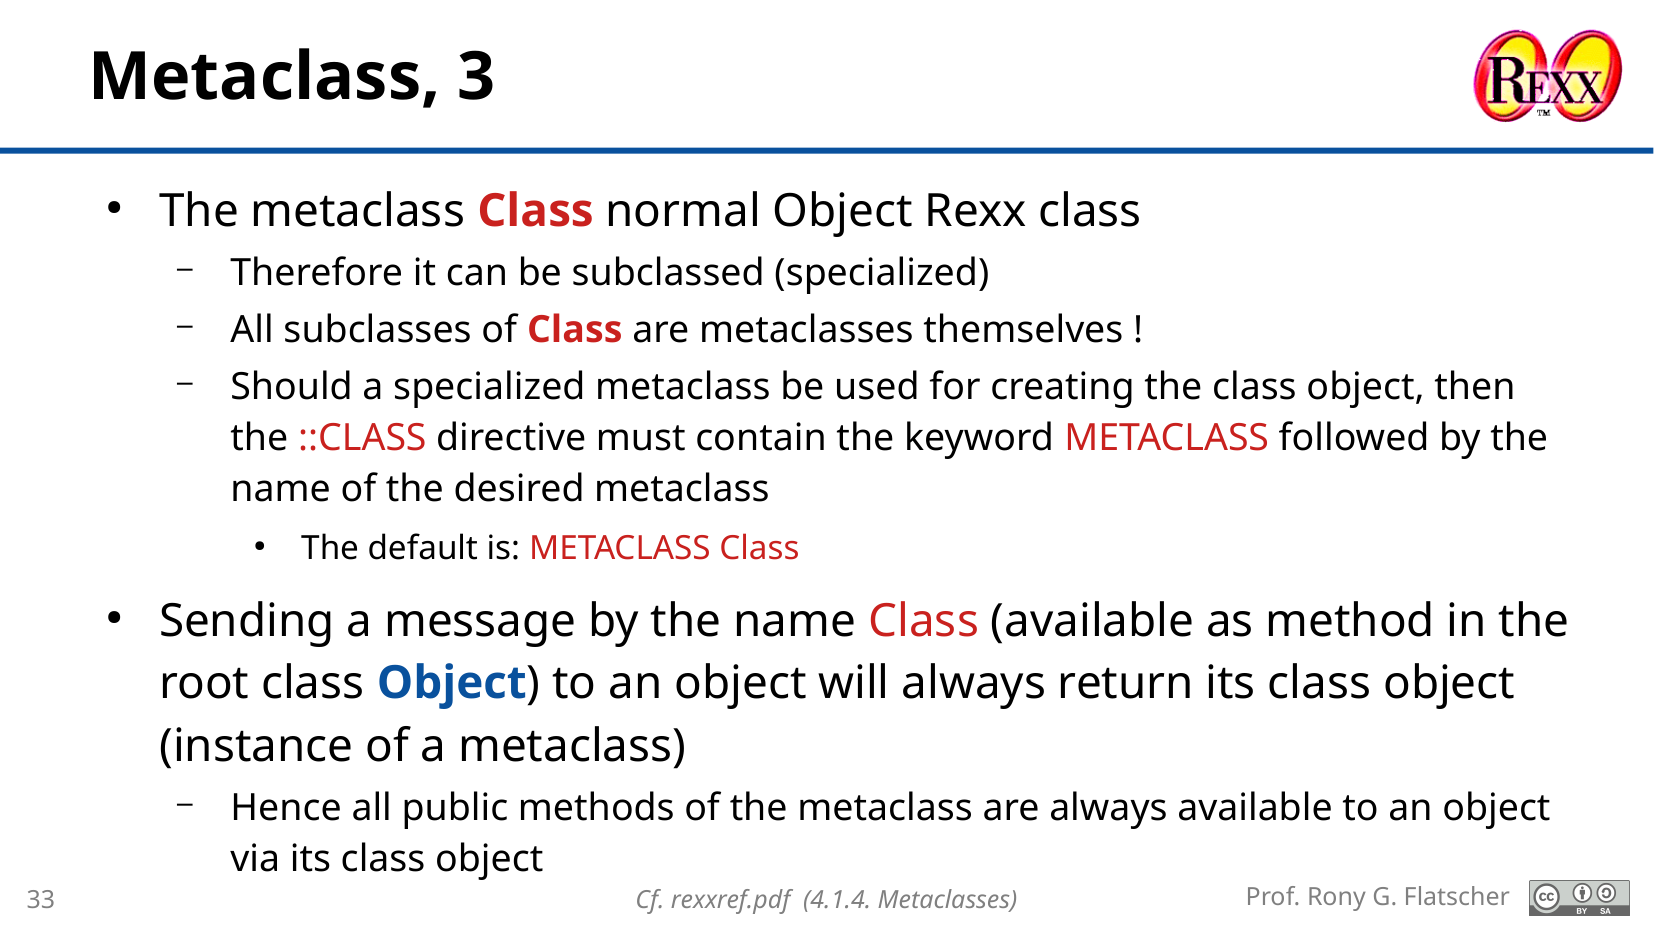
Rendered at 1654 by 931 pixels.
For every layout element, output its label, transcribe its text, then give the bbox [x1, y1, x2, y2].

text_box Cf. rexxref.pdf (4.1.4. Metaclasses) [0, 874, 1654, 922]
title Metaclass, 3 [29, 0, 1654, 148]
list The metaclass Class normal Object Rexx class Therefore it can be subclassed (specialized) All subclasses of Class are metaclasses themselves ! Should a specialized metaclass be used for creating the class object, then the ::CLASS directive must contain the keyword METACLASS followed by the name of the desired metaclass The default is: METACLASS Class Sending a message by the name Class (available as method in the root class Object) to an object will always return its class object (instance of a metaclass) Hence all public methods of the metaclass are always available to an object via its class object [88, 177, 1577, 857]
